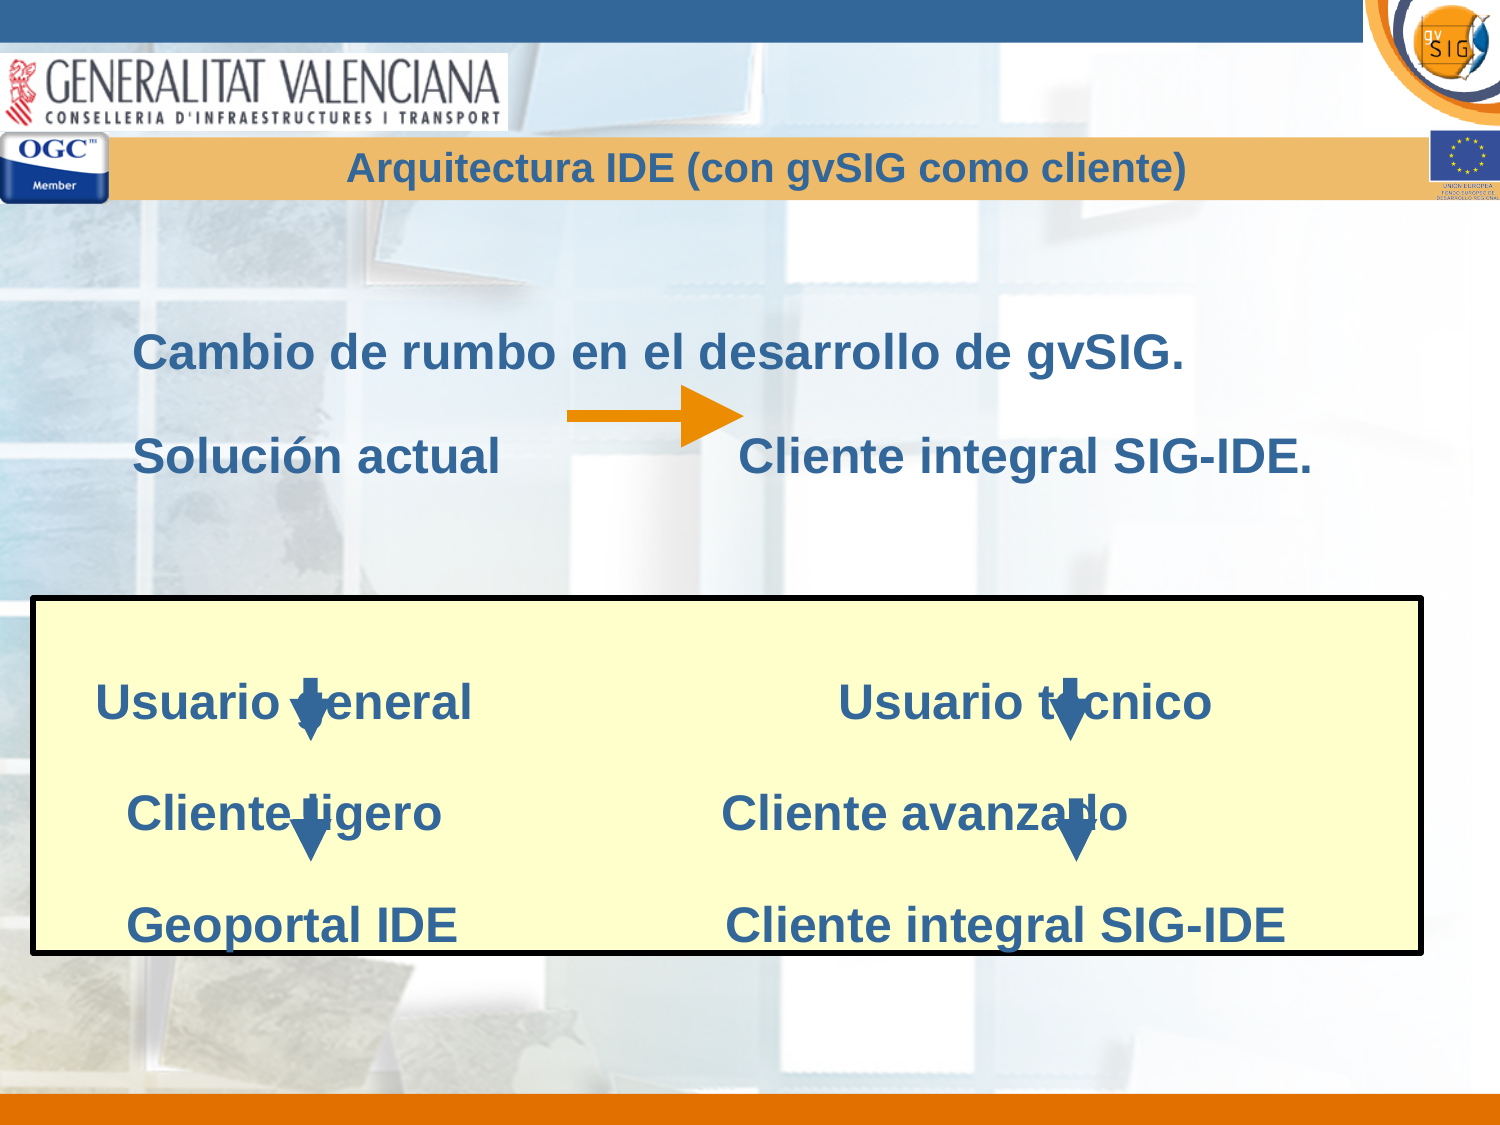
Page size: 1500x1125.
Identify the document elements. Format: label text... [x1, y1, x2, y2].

text_box Usuario general Usuario técnico Cliente ligero Cliente avanzado Geoportal IDE Cliente integral SIG-IDE [69, 610, 1393, 961]
picture [0, 53, 508, 131]
text_box [32, 598, 1421, 953]
picture [1429, 129, 1500, 200]
picture [0, 132, 109, 204]
text_box Cambio de rumbo en el desarrollo de gvSIG. Solución actual Cliente integral SIG-IDE. [103, 268, 1443, 493]
picture [1363, 0, 1500, 127]
text_box Arquitectura IDE (con gvSIG como cliente) [145, 146, 1388, 202]
